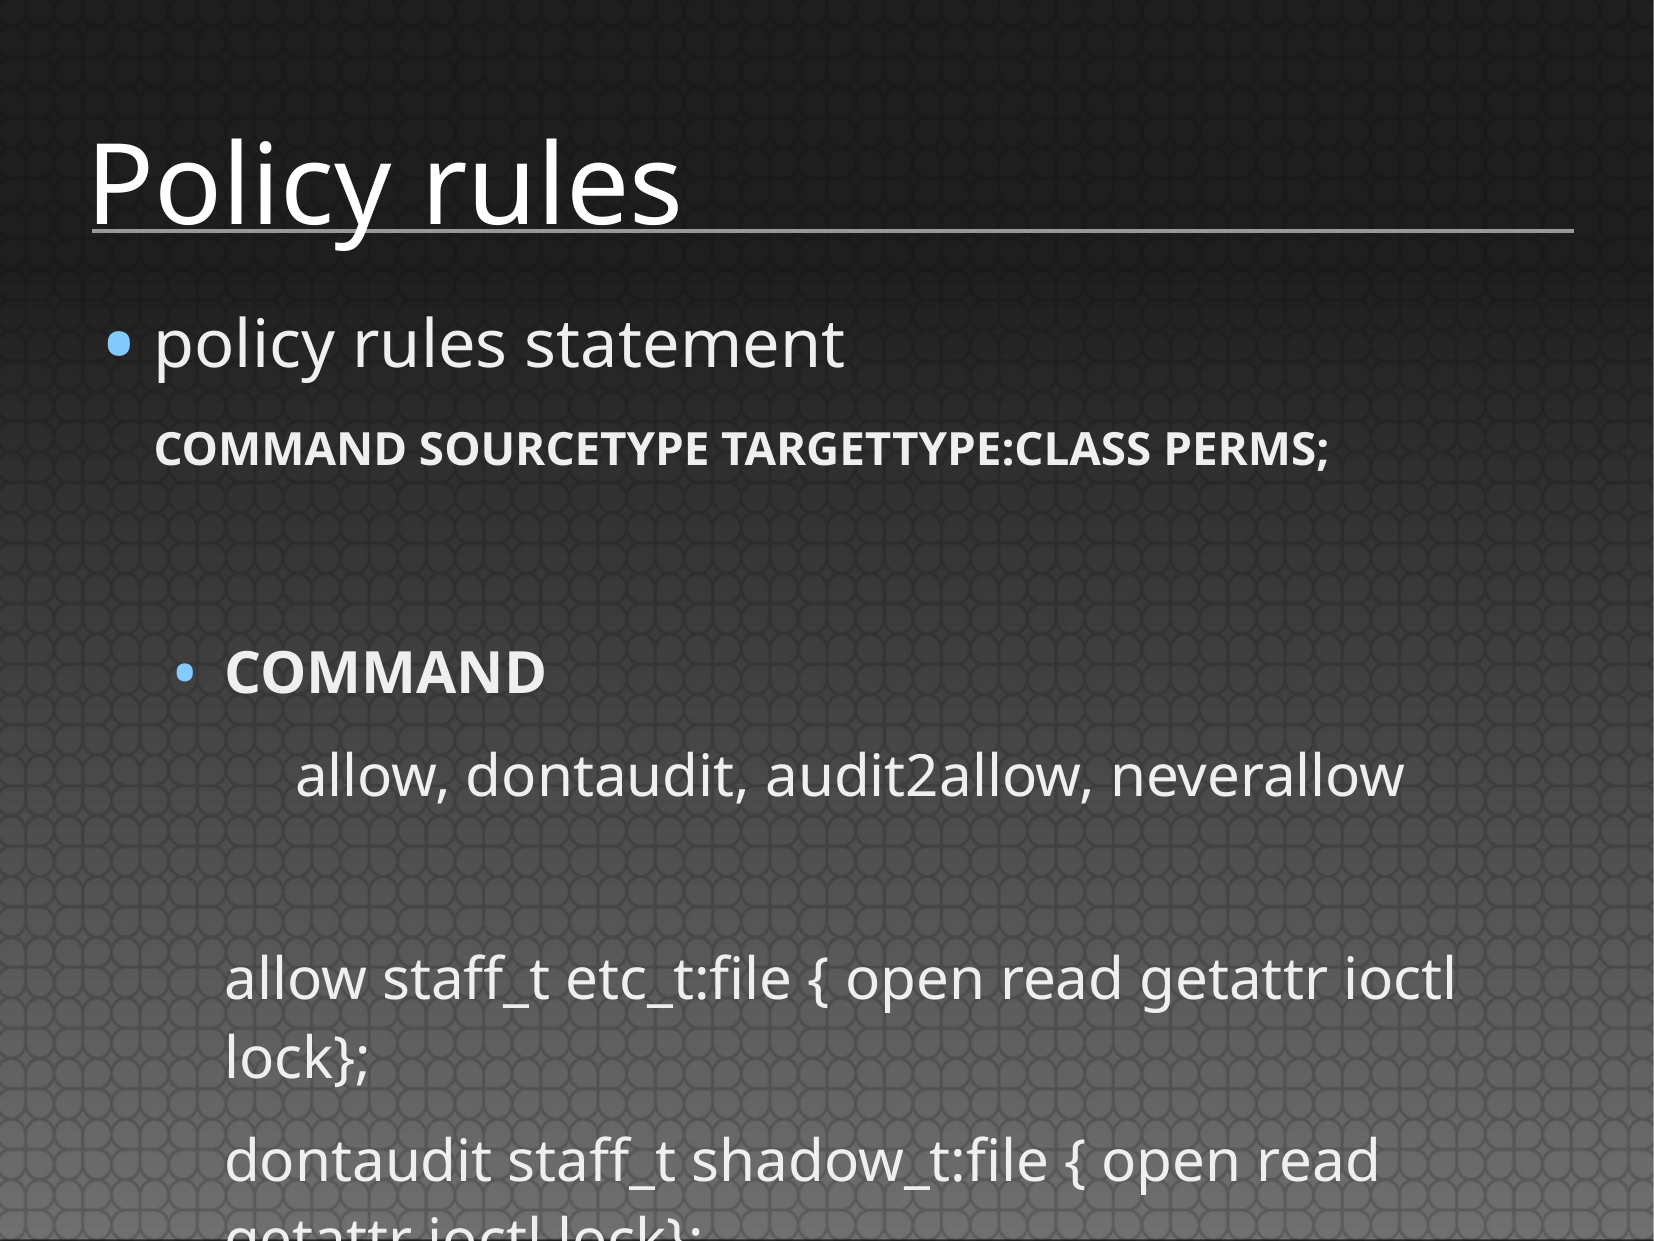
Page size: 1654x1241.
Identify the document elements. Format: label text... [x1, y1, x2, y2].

list policy rules statement COMMAND SOURCETYPE TARGETTYPE:CLASS PERMS; COMMAND allow, dontaudit, audit2allow, neverallow allow staff_t etc_t:file { open read getattr ioctl lock}; dontaudit staff_t shadow_t:file { open read getattr ioctl lock}; [82, 296, 1571, 1241]
title Policy rules [86, 110, 1576, 251]
picture [0, 0, 1654, 1241]
